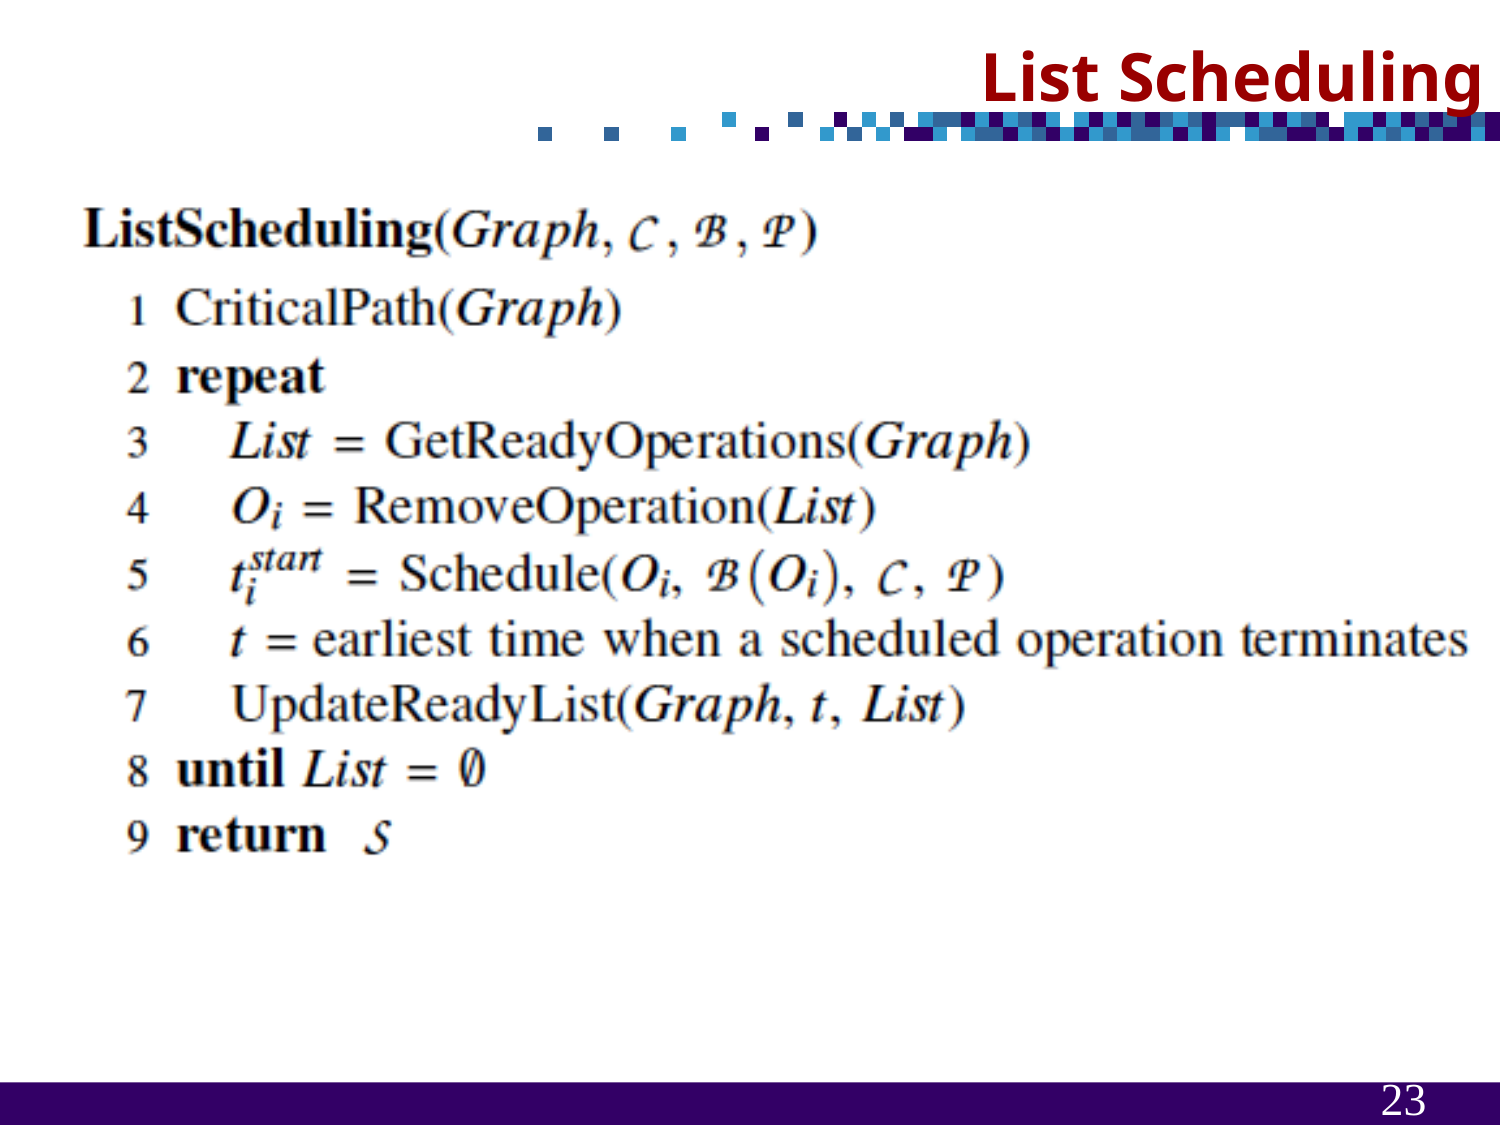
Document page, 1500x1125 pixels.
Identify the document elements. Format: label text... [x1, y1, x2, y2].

title List Scheduling [0, 24, 1500, 125]
picture [82, 193, 1478, 864]
